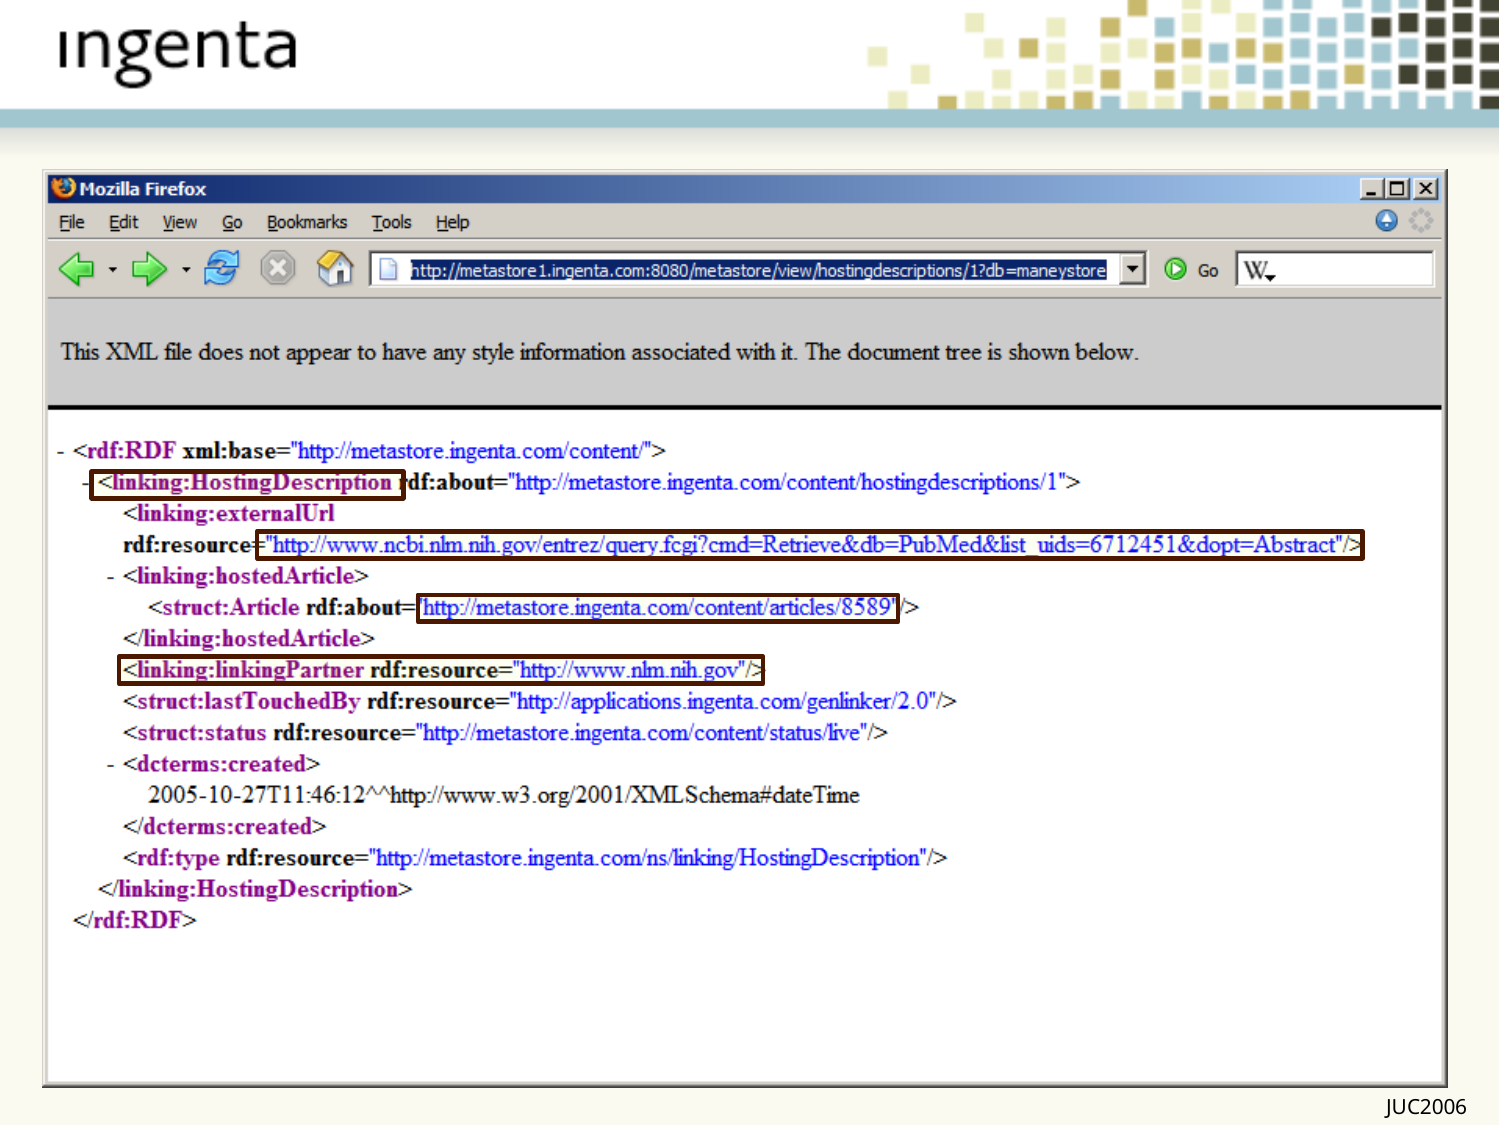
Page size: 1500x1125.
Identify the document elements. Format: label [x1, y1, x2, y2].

text_box [257, 531, 1363, 559]
text_box [118, 656, 764, 684]
text_box [417, 594, 899, 622]
picture [0, 0, 1499, 1125]
text_box [91, 471, 404, 499]
